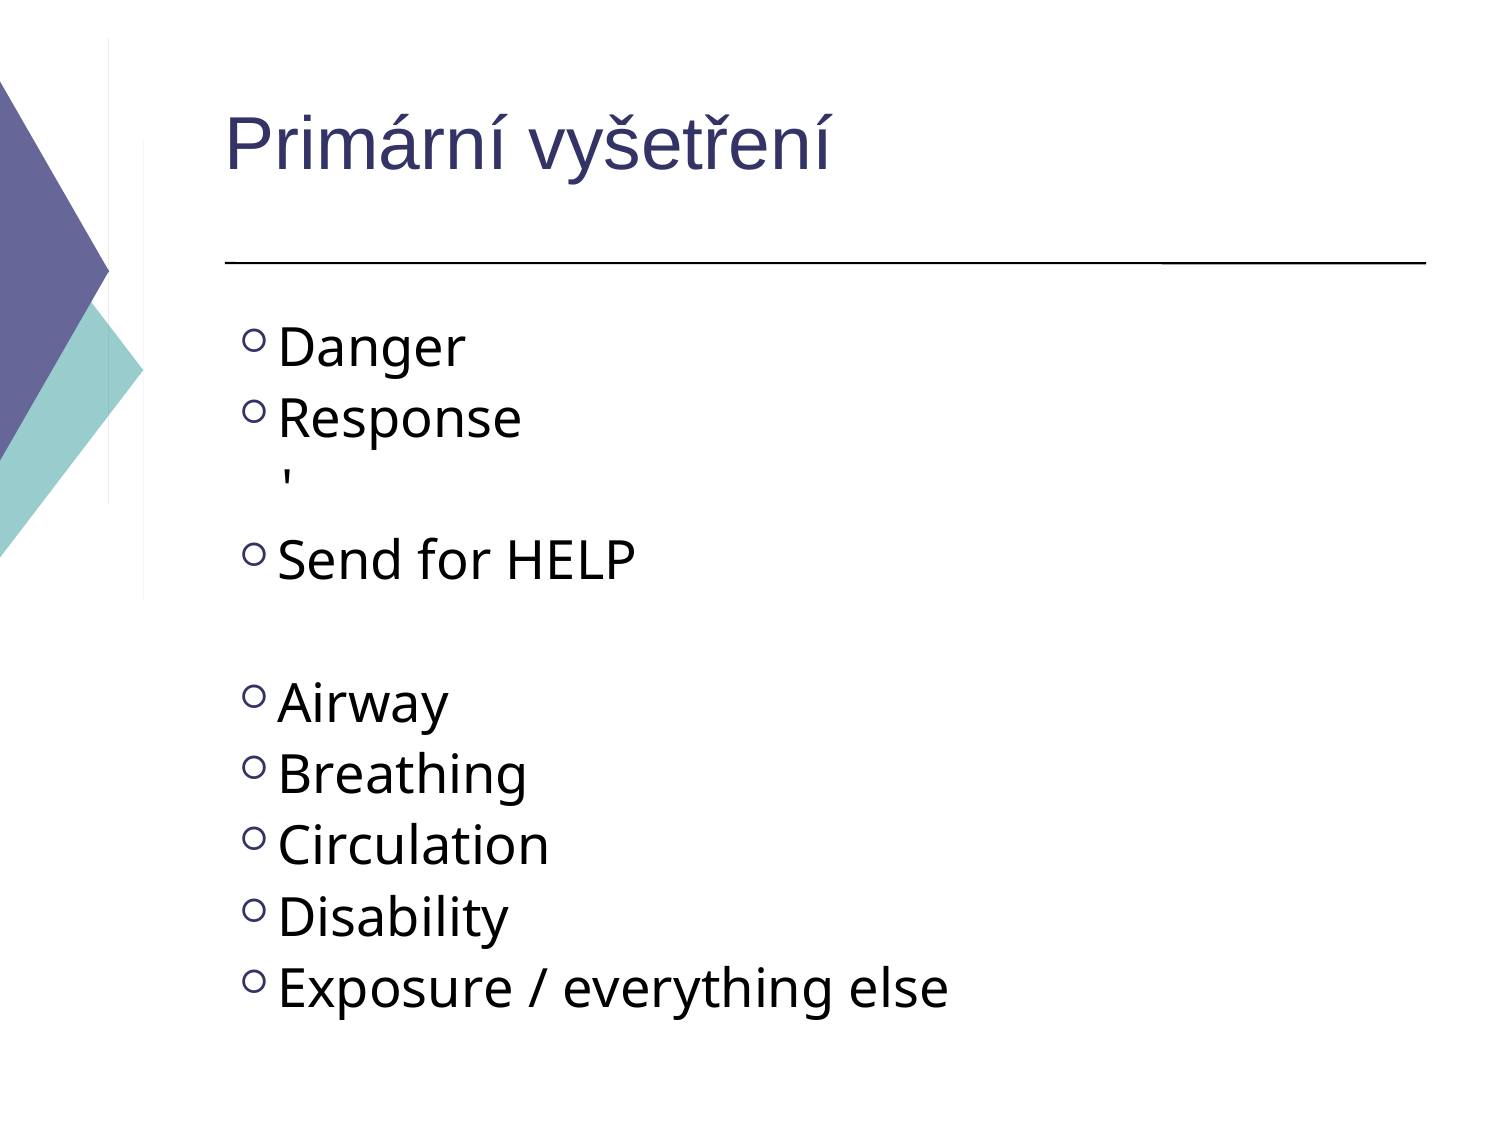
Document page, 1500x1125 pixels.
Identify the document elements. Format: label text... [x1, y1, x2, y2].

title Primární vyšetření [224, 41, 1424, 237]
list Danger Response ' Send for HELP Airway Breathing Circulation Disability Exposure / everything else [224, 299, 1424, 1037]
